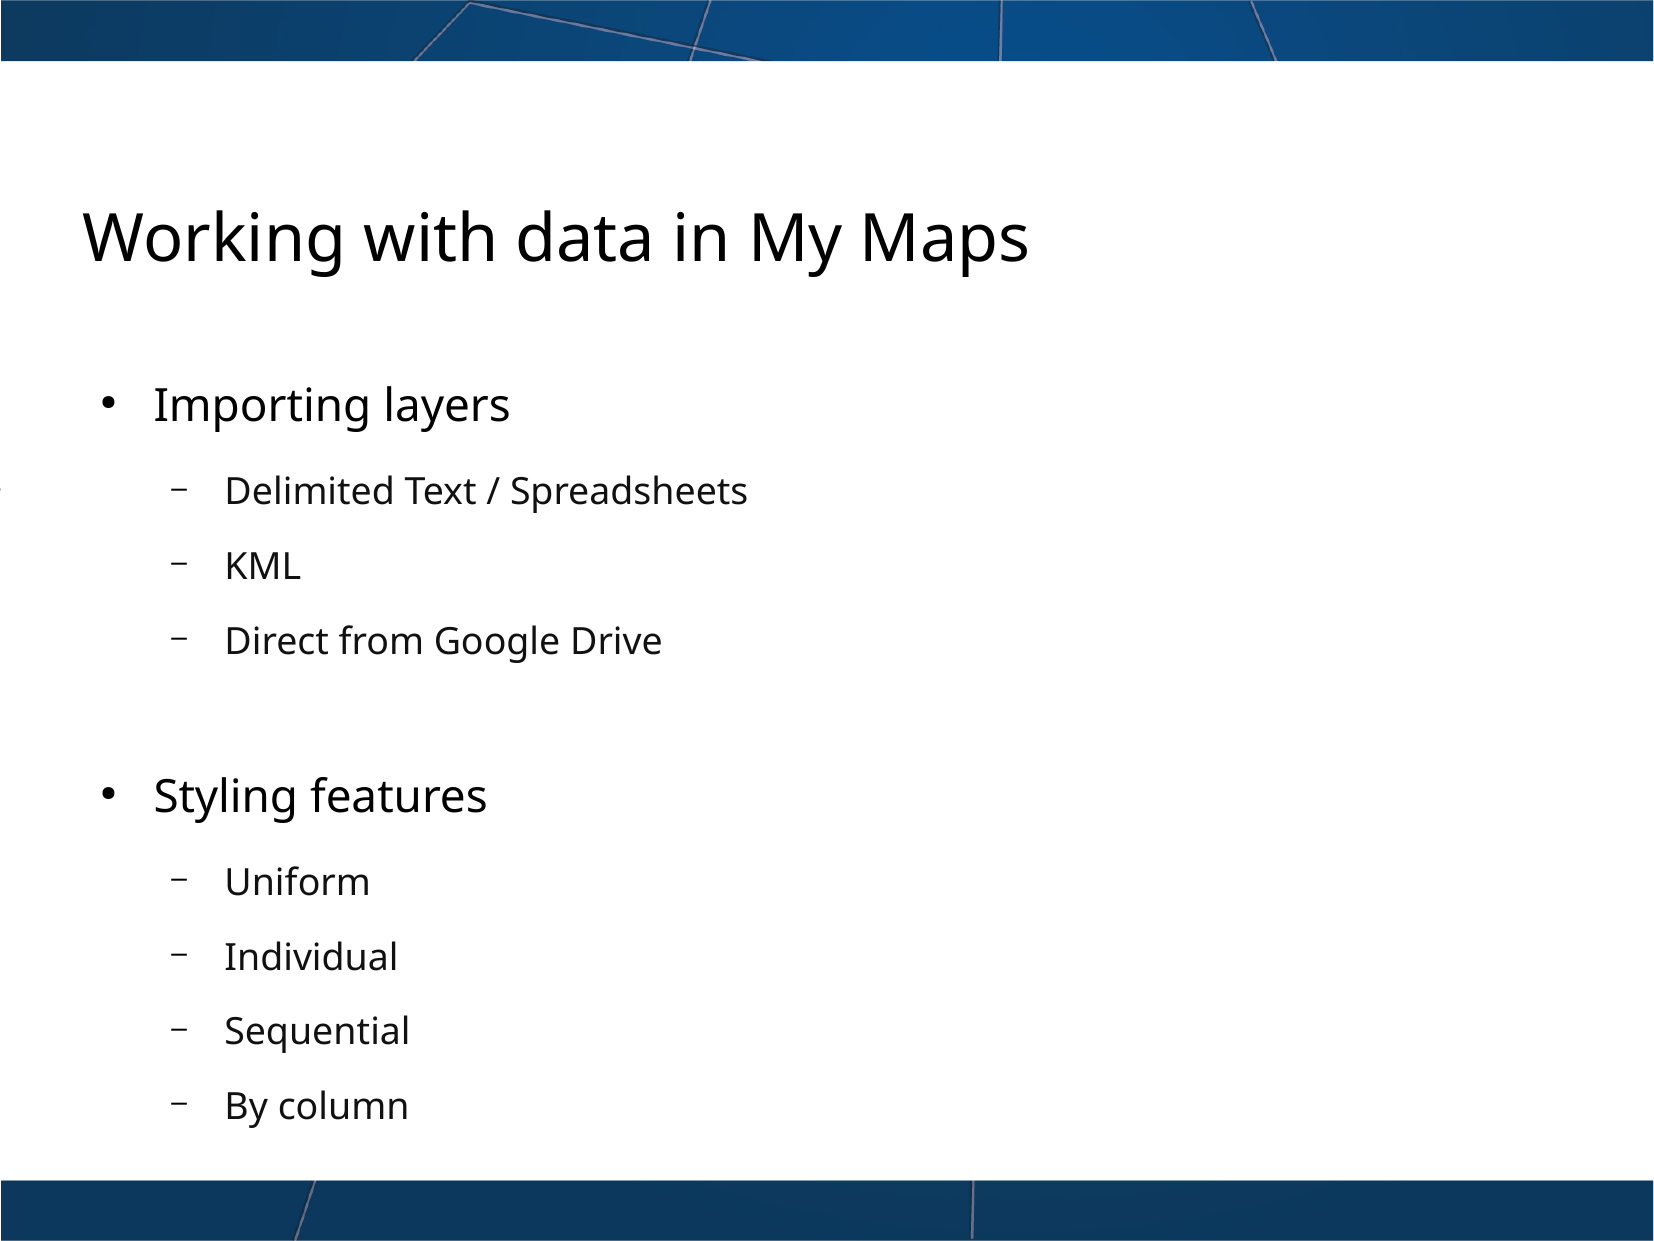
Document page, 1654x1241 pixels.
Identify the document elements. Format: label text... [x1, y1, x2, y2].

list Importing layers Delimited Text / Spreadsheets KML Direct from Google Drive Styling features Uniform Individual Sequential By column [82, 372, 1571, 1093]
picture [0, 0, 1654, 1241]
title Working with data in My Maps [82, 132, 1571, 340]
